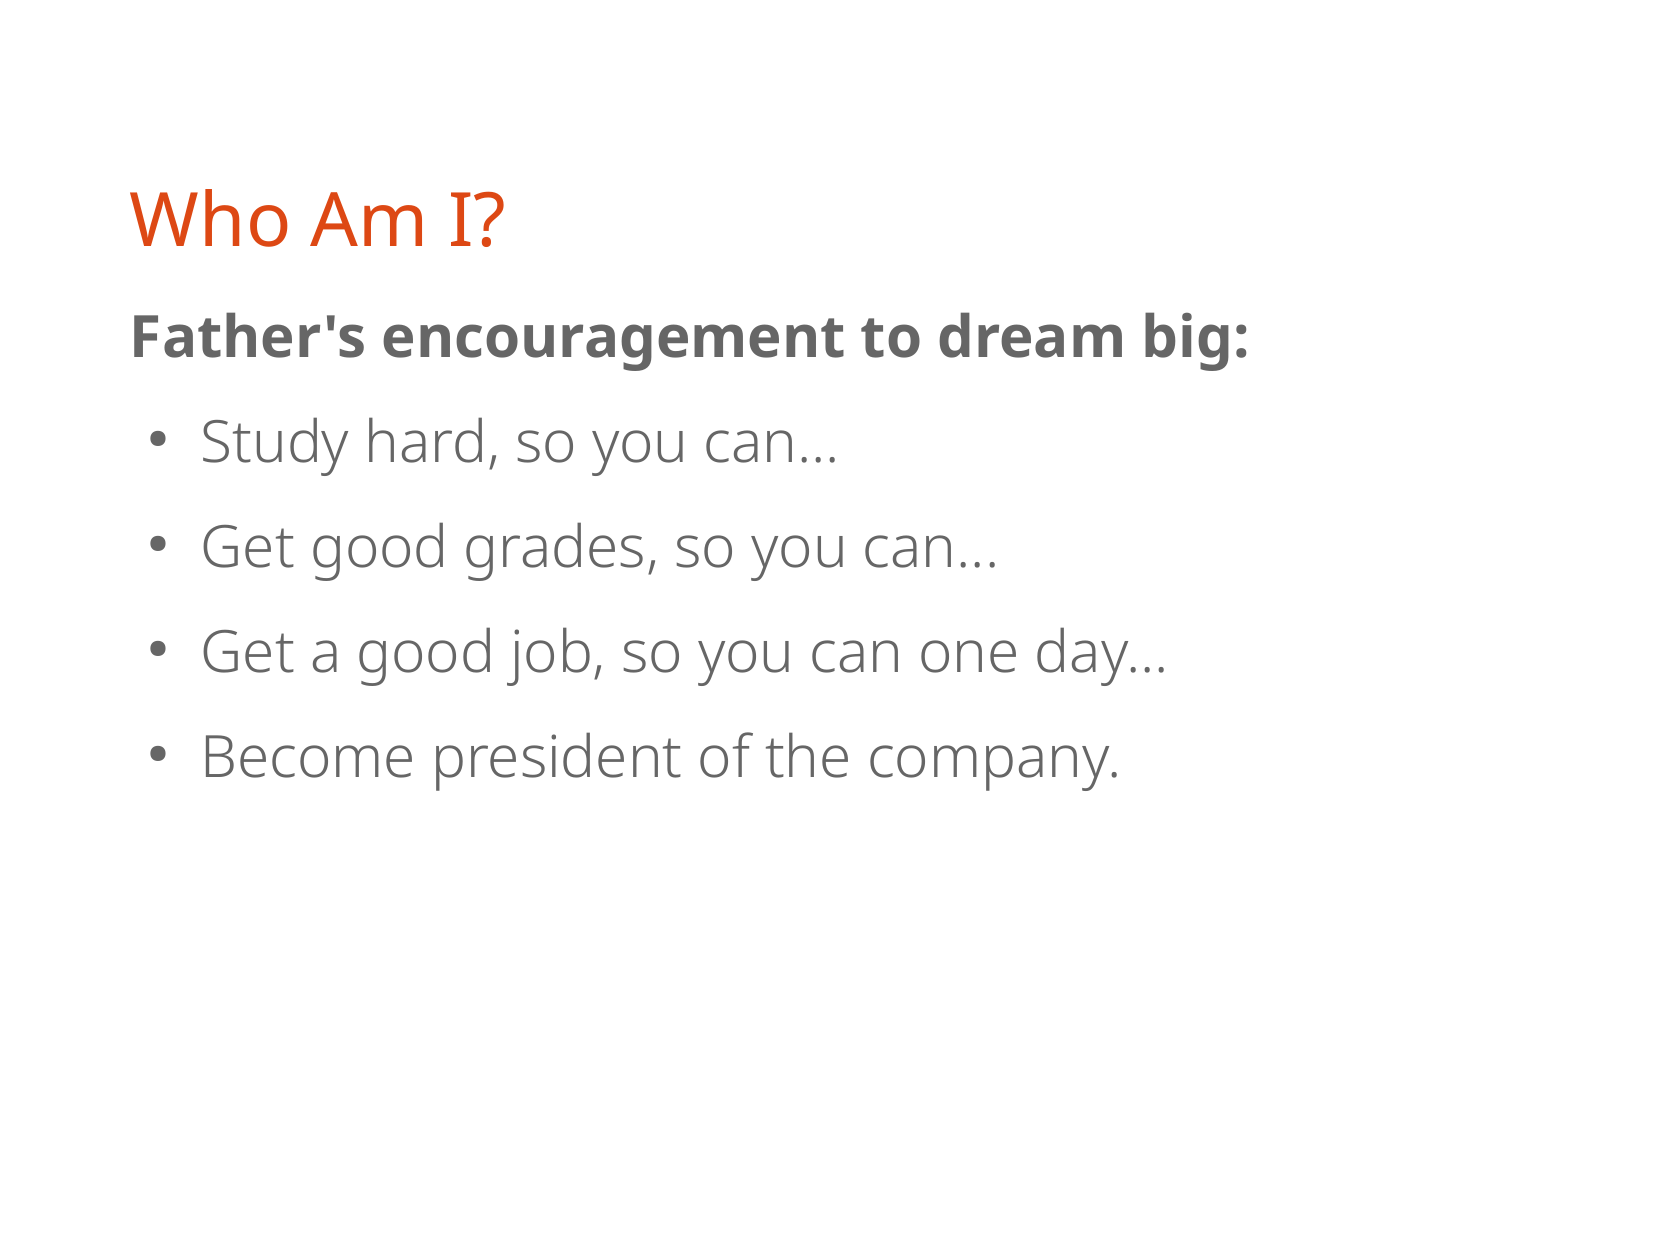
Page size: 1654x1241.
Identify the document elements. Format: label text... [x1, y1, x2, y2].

list Father's encouragement to dream big: Study hard, so you can... Get good grades, so you can... Get a good job, so you can one day... Become president of the company. [129, 295, 1518, 1010]
title Who Am I? [129, 153, 1518, 281]
